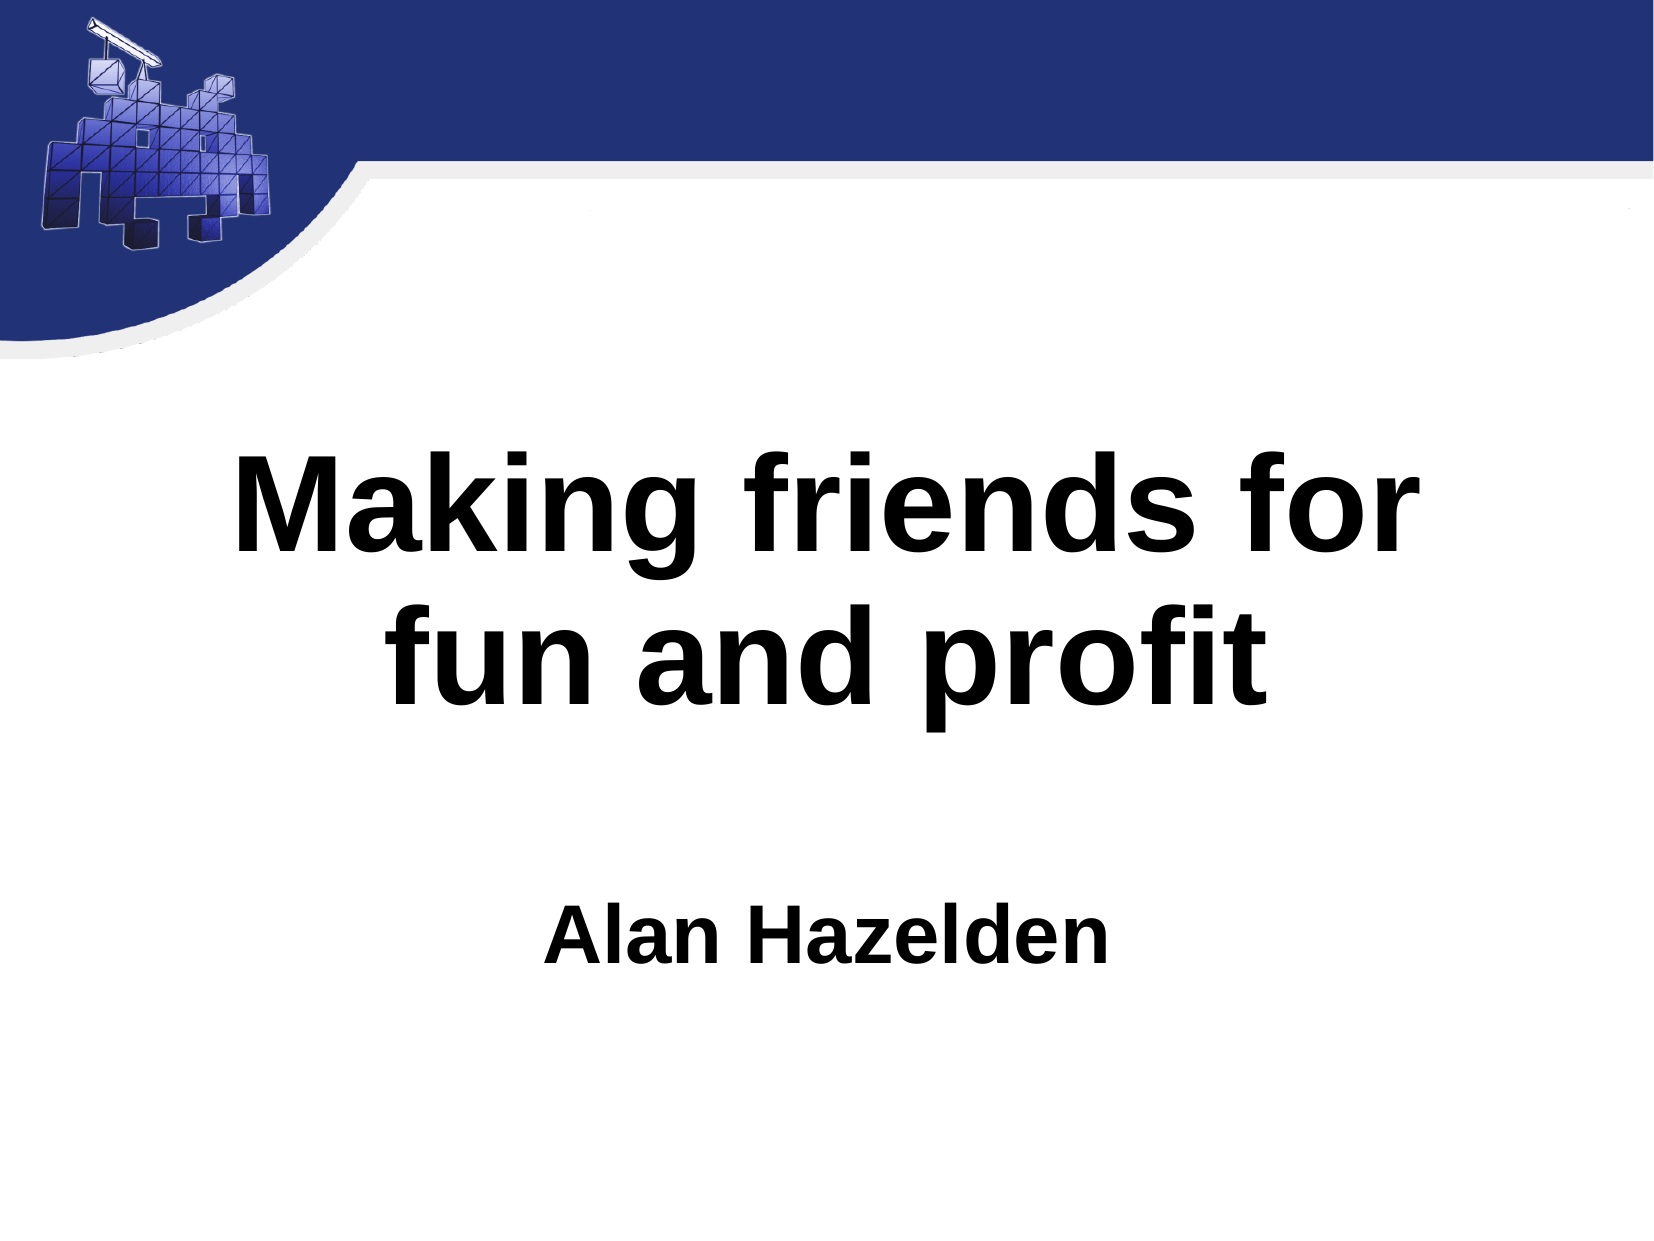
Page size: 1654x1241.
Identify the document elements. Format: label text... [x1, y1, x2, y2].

subtitle Making friends for fun and profit Alan Hazelden [0, 330, 1654, 1152]
picture [0, 0, 1654, 330]
